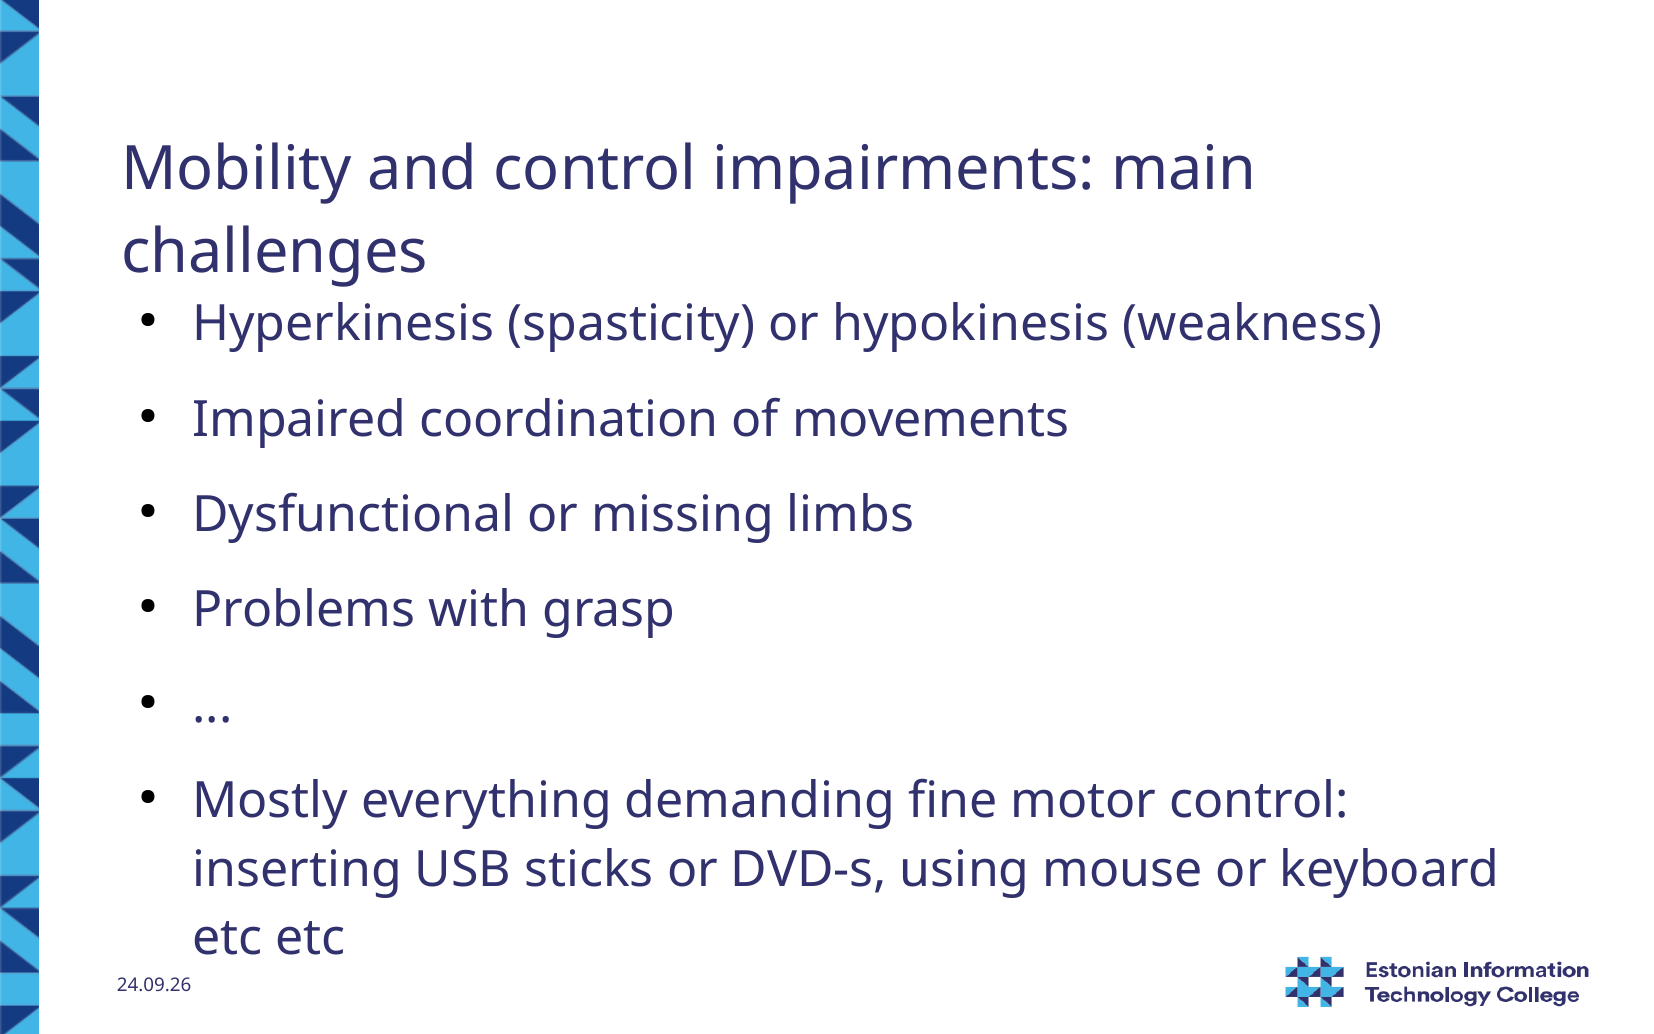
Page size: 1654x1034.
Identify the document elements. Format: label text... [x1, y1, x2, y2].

title Mobility and control impairments: main challenges [121, 118, 1533, 287]
list Hyperkinesis (spasticity) or hypokinesis (weakness) Impaired coordination of movements Dysfunctional or missing limbs Problems with grasp ... Mostly everything demanding fine motor control: inserting USB sticks or DVD-s, using mouse or keyboard etc etc [121, 287, 1533, 970]
